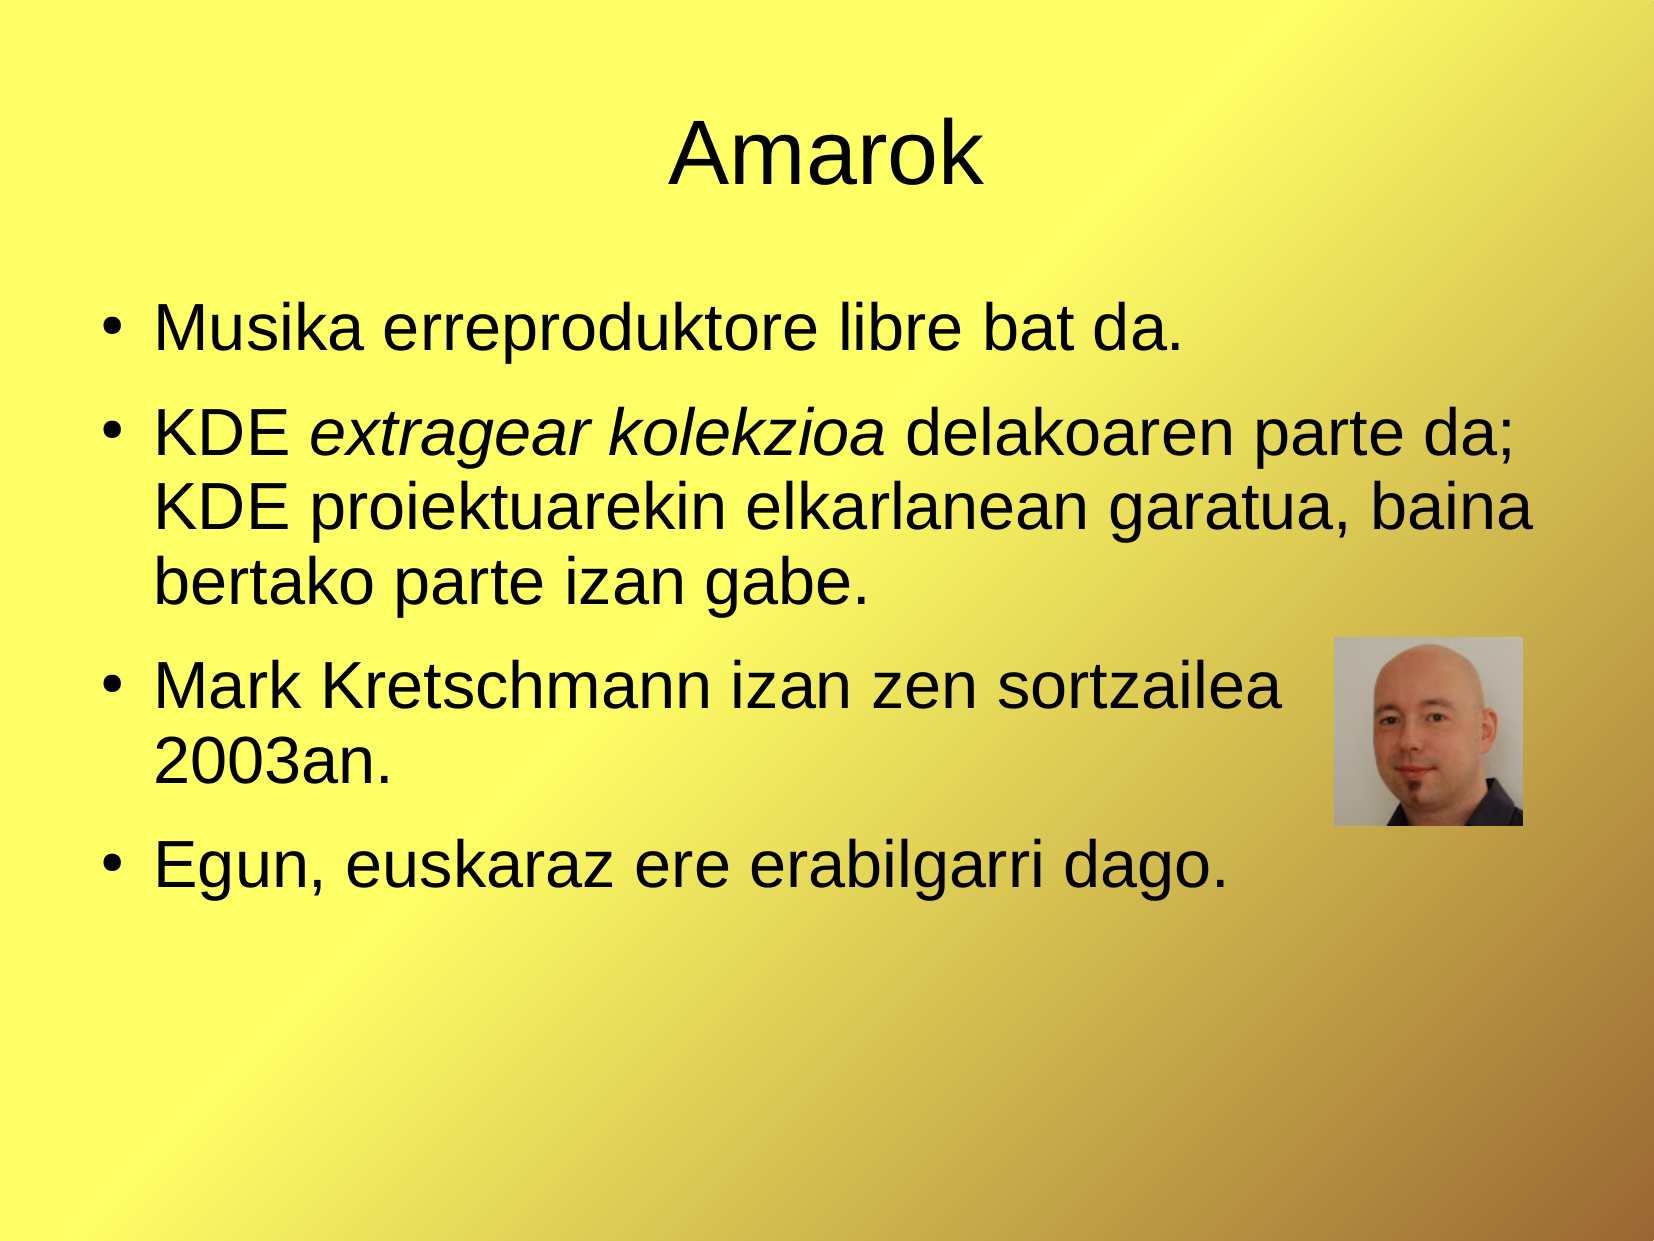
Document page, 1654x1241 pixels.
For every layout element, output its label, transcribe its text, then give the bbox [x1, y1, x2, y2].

list Musika erreproduktore libre bat da. KDE extragear kolekzioa delakoaren parte da; KDE proiektuarekin elkarlanean garatua, baina bertako parte izan gabe. Mark Kretschmann izan zen sortzailea 2003an. Egun, euskaraz ere erabilgarri dago. [82, 290, 1538, 1010]
picture [1334, 637, 1523, 826]
title Amarok [82, 49, 1571, 257]
